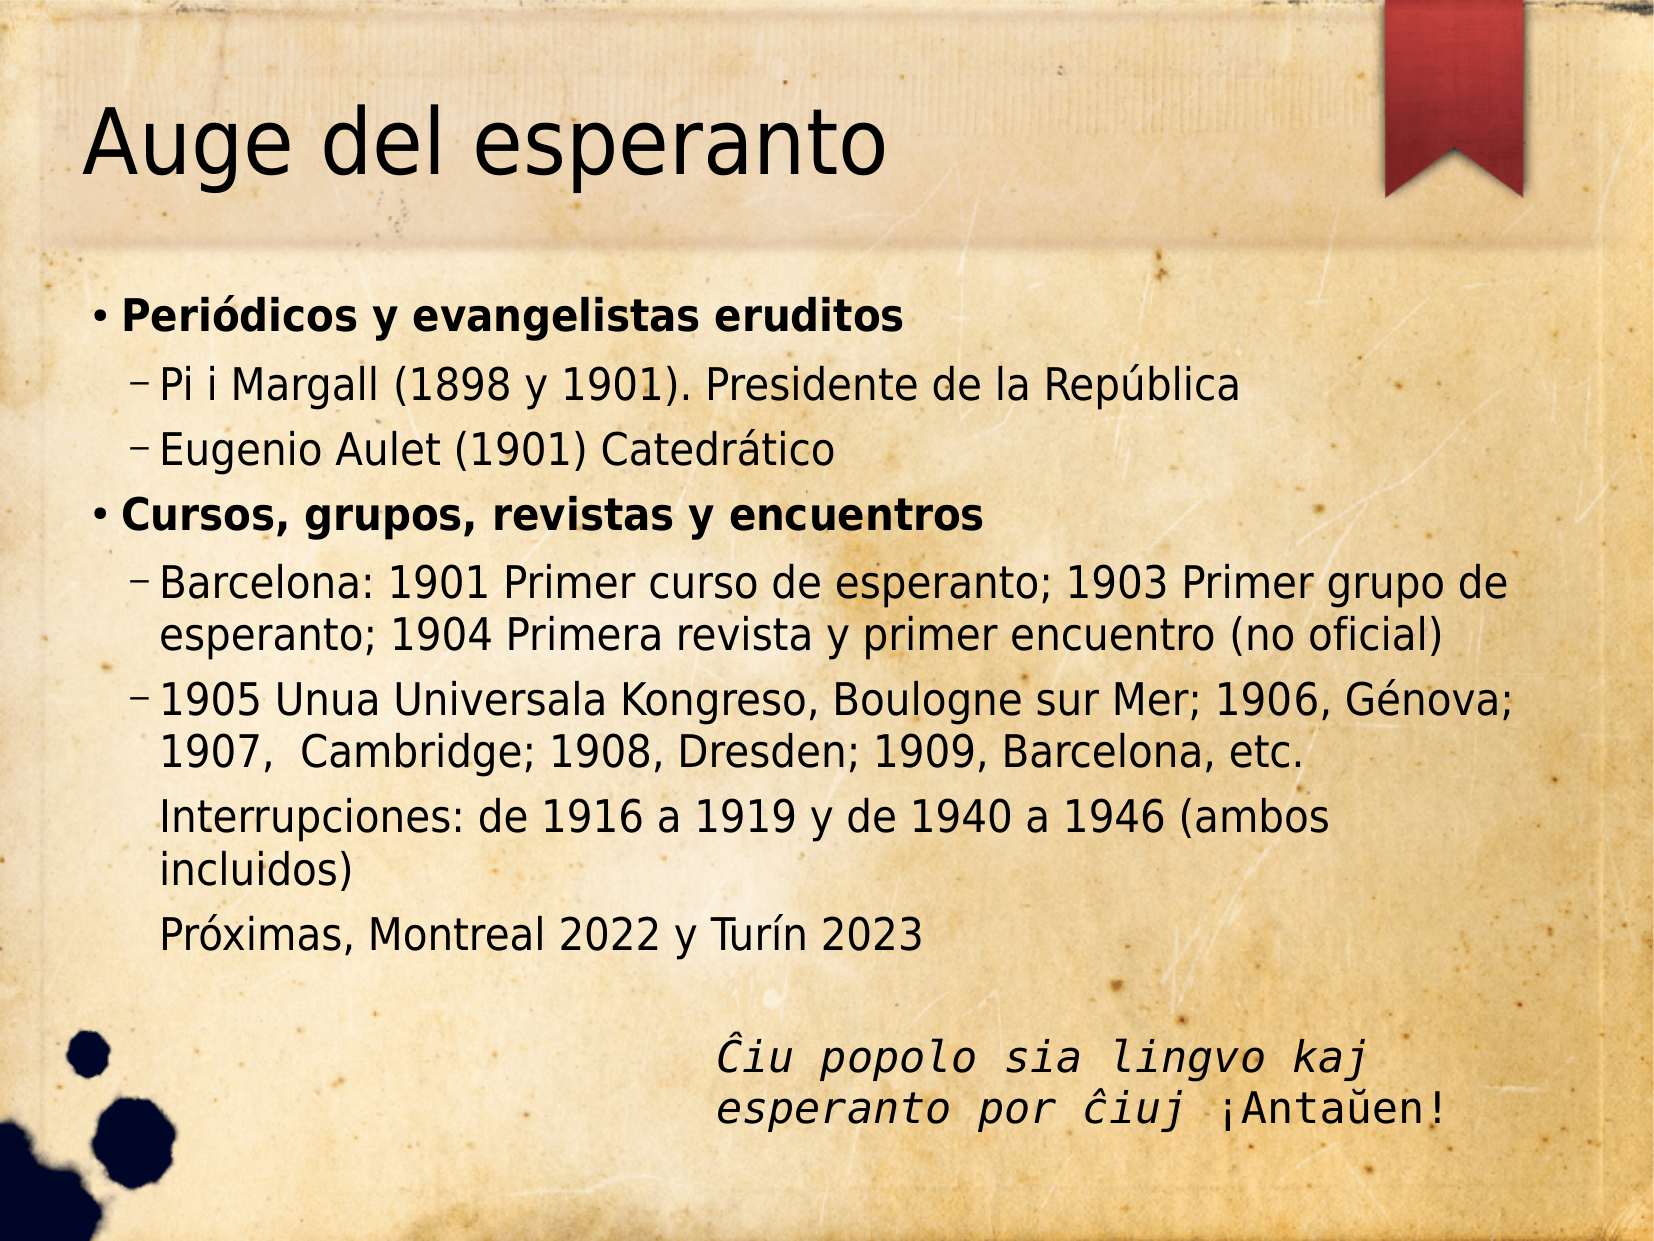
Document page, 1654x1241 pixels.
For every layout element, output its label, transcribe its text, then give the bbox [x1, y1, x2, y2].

title Auge del esperanto [82, 49, 1347, 237]
list Ĉiu popolo sia lingvo kaj esperanto por ĉiuj ¡Antaŭen! [675, 1031, 1463, 1241]
picture [0, 0, 1654, 1241]
list Periódicos y evangelistas eruditos Pi i Margall (1898 y 1901). Presidente de la República Eugenio Aulet (1901) Catedrático Cursos, grupos, revistas y encuentros Barcelona: 1901 Primer curso de esperanto; 1903 Primer grupo de esperanto; 1904 Primera revista y primer encuentro (no oficial) 1905 Unua Universala Kongreso, Boulogne sur Mer; 1906, Génova; 1907, Cambridge; 1908, Dresden; 1909, Barcelona, etc. Interrupciones: de 1916 a 1919 y de 1940 a 1946 (ambos incluidos) Próximas, Montreal 2022 y Turín 2023 [82, 290, 1538, 1010]
